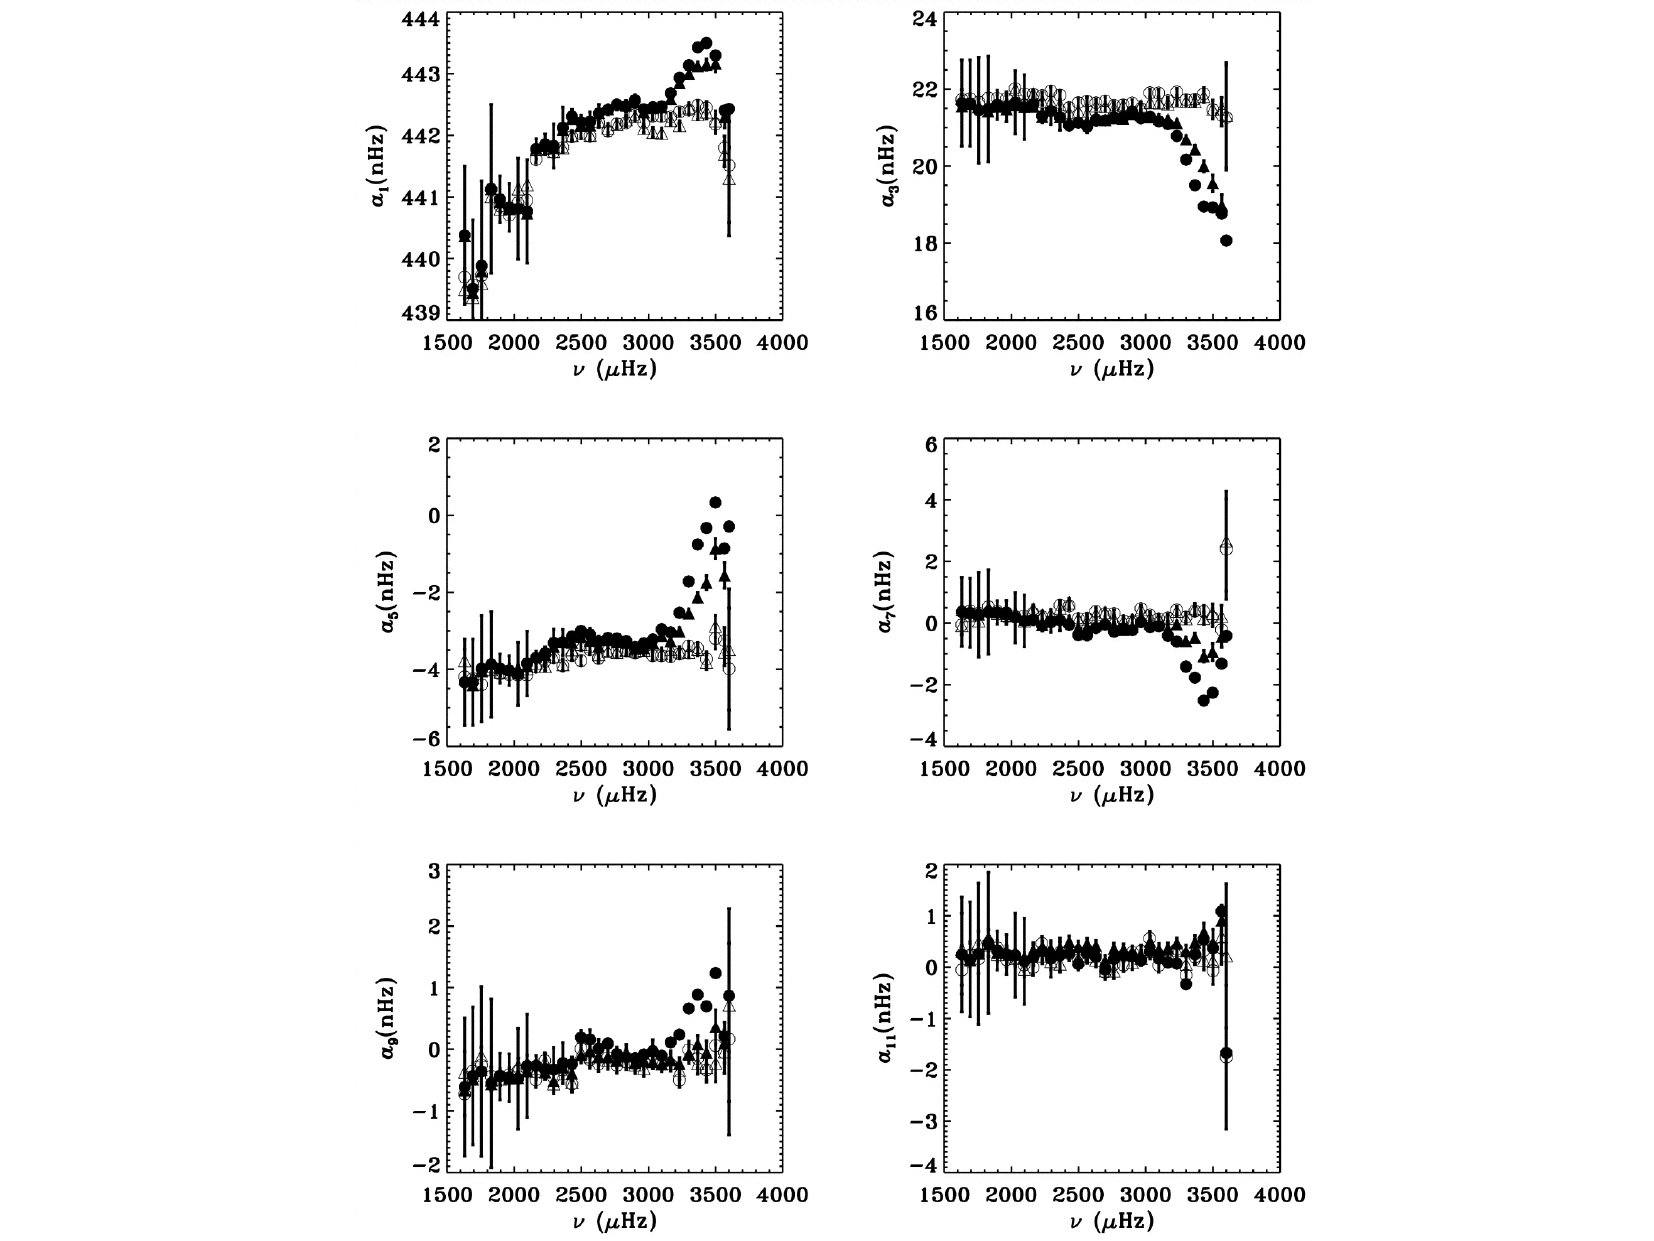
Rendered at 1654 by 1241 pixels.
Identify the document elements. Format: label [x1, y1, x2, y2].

picture [356, 0, 1313, 1241]
